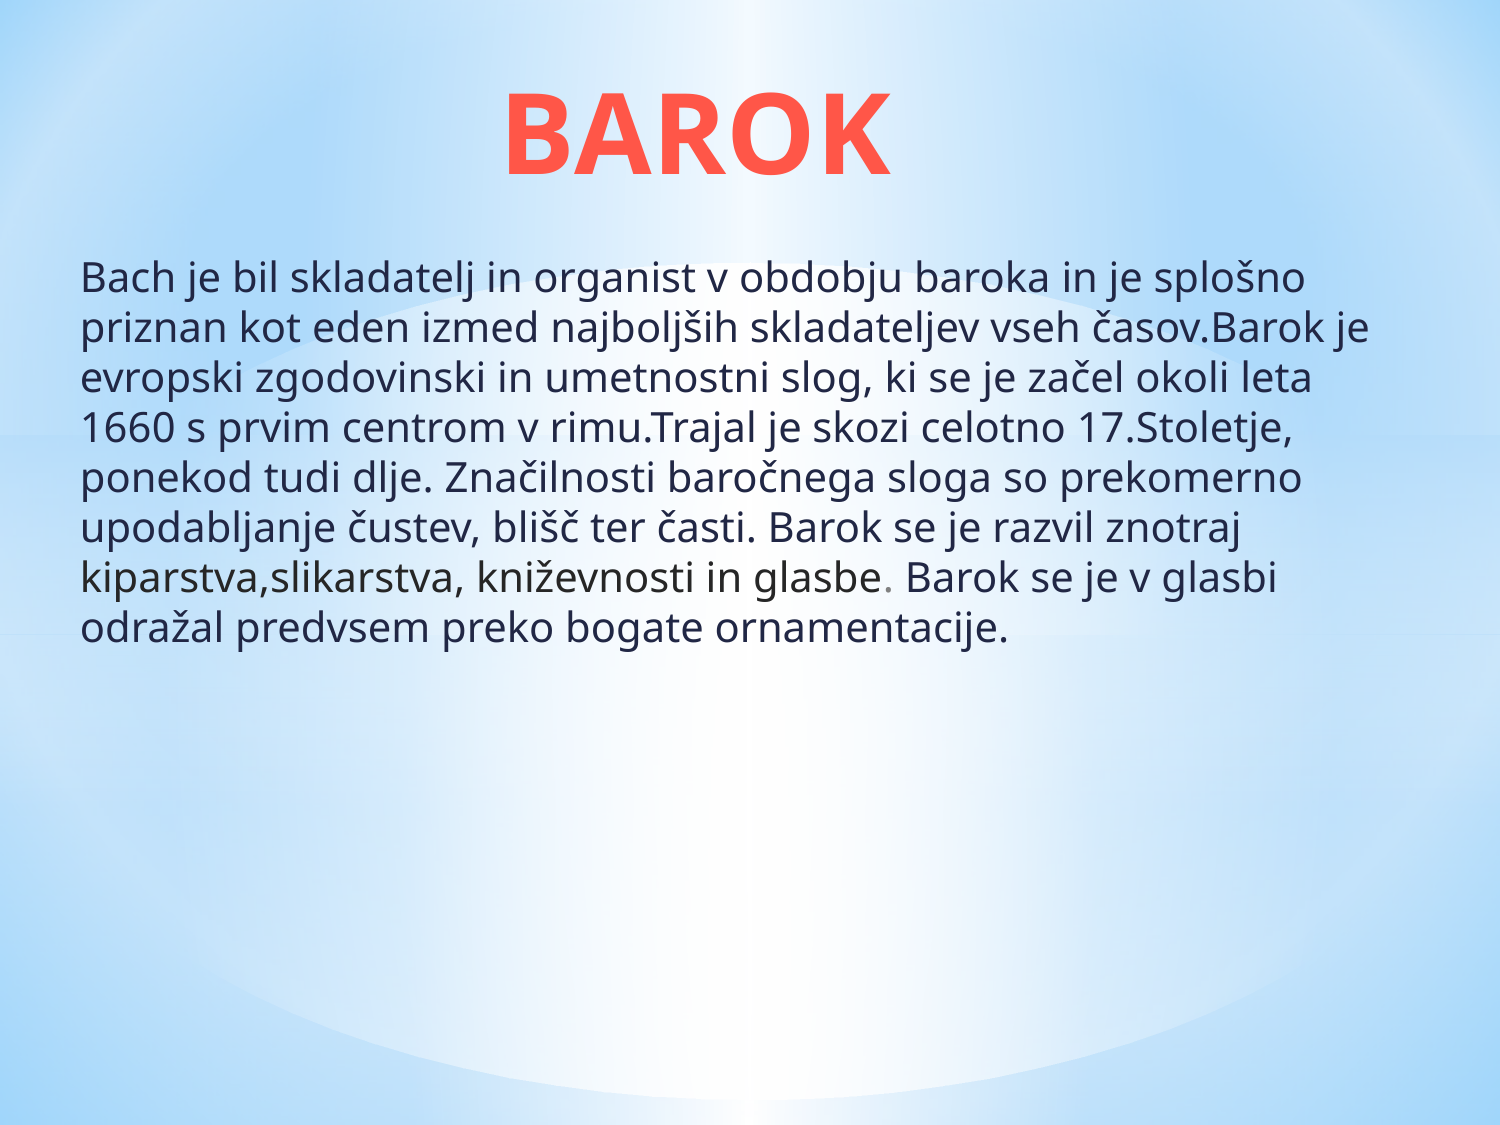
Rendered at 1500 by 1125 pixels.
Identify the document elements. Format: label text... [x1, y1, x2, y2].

subtitle Bach je bil skladatelj in organist v obdobju baroka in je splošno priznan kot eden izmed najboljših skladateljev vseh časov.Barok je evropski zgodovinski in umetnostni slog, ki se je začel okoli leta 1660 s prvim centrom v rimu.Trajal je skozi celotno 17.Stoletje, ponekod tudi dlje. Značilnosti baročnega sloga so prekomerno upodabljanje čustev, blišč ter časti. Barok se je razvil znotraj kiparstva,slikarstva, kniževnosti in glasbe. Barok se je v glasbi odražal predvsem preko bogate ornamentacije. [64, 243, 1400, 1094]
text_box BAROK [484, 54, 907, 205]
